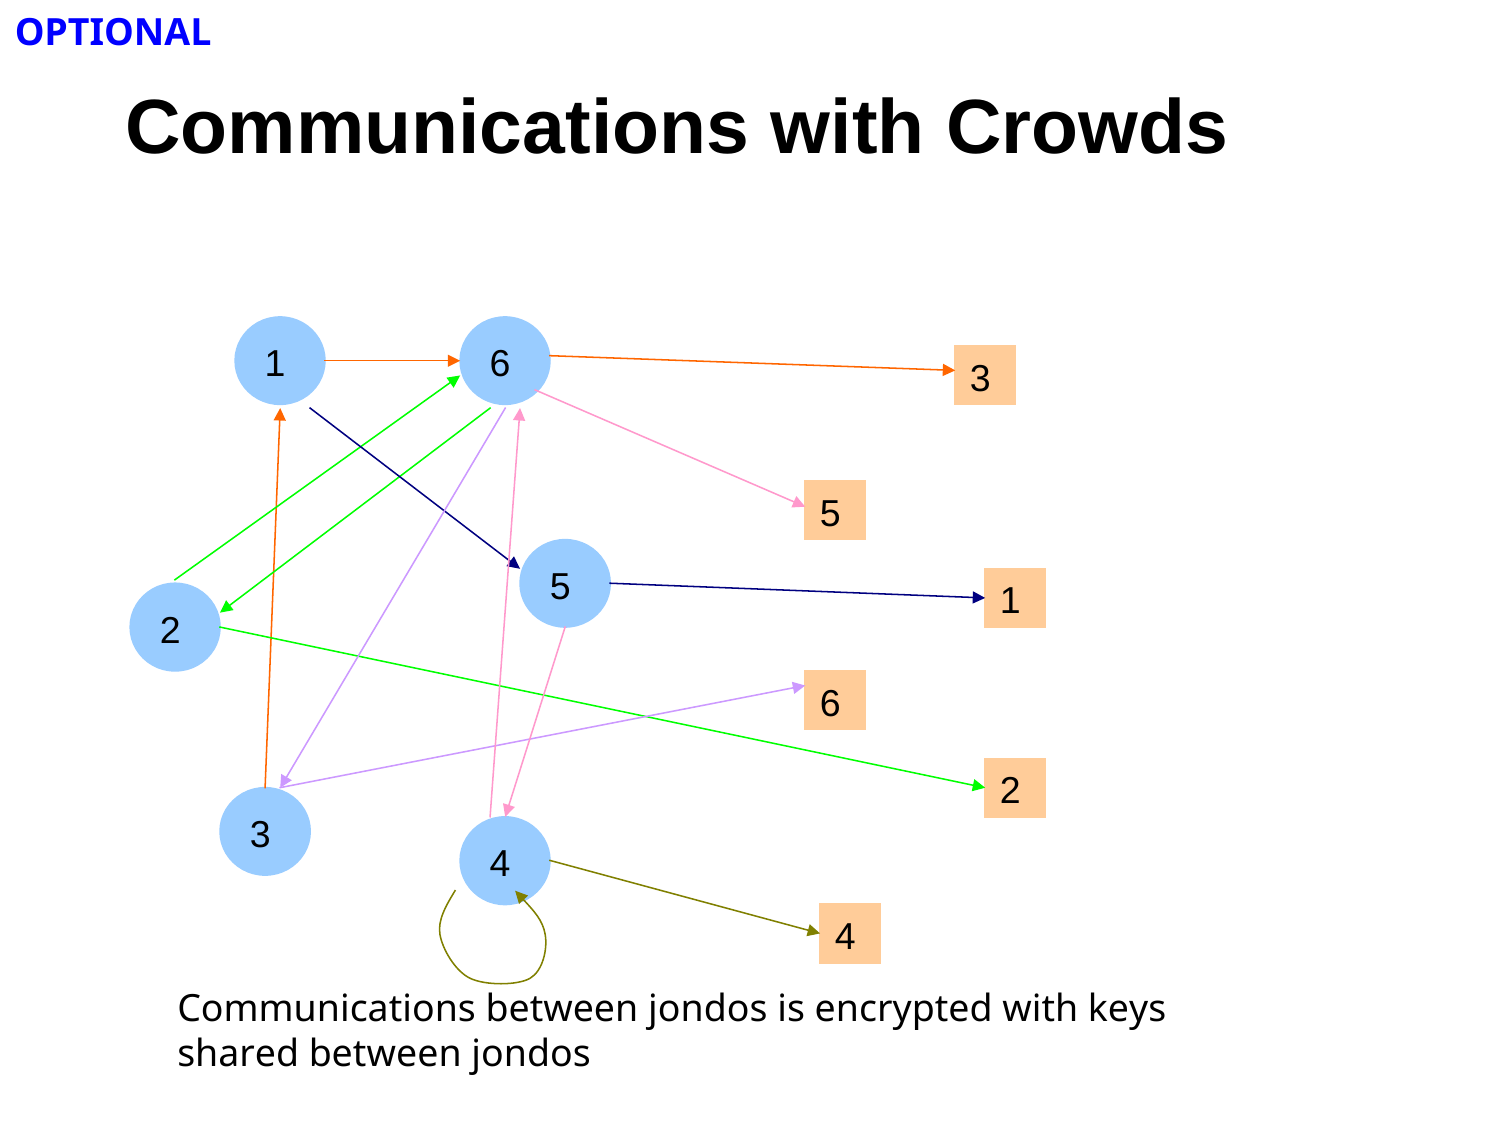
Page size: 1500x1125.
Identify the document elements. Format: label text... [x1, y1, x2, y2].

text_box 3 [955, 346, 1016, 405]
text_box [220, 787, 311, 876]
text_box [460, 816, 550, 905]
text_box OPTIONAL [0, 0, 363, 61]
text_box 6 [474, 331, 536, 390]
text_box 1 [985, 568, 1046, 628]
text_box 5 [805, 481, 866, 540]
text_box 2 [985, 758, 1046, 817]
text_box 3 [235, 802, 296, 861]
text_box 5 [535, 554, 596, 613]
text_box 6 [805, 670, 866, 730]
title Communications with Crowds [75, 44, 1425, 177]
text_box [520, 539, 611, 628]
text_box 4 [474, 831, 536, 890]
text_box [235, 316, 325, 405]
text_box Communications between jondos is encrypted with keys shared between jondos [162, 975, 1263, 1082]
text_box [460, 316, 550, 405]
text_box 2 [144, 597, 206, 657]
text_box 1 [249, 331, 296, 390]
text_box 4 [819, 904, 881, 963]
text_box [130, 583, 220, 671]
